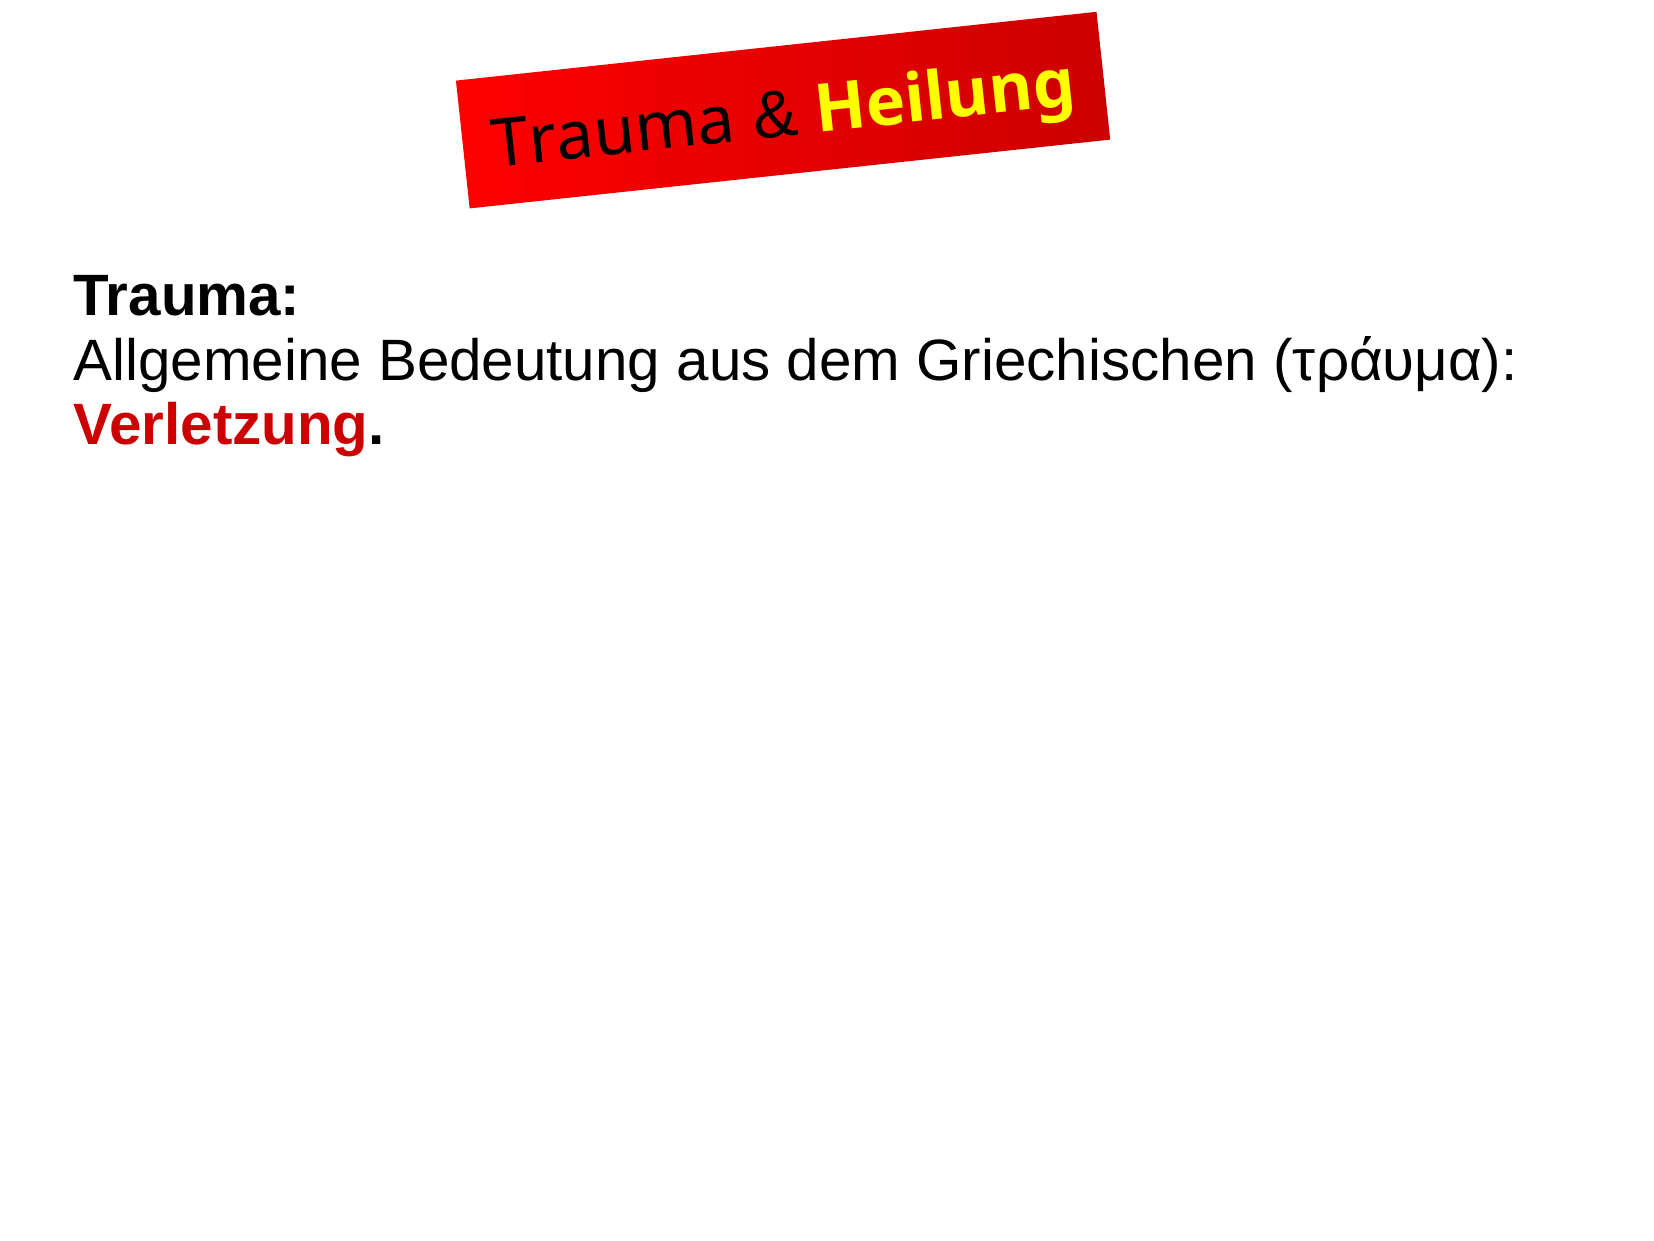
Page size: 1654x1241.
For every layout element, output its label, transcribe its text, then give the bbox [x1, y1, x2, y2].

text_box Trauma: Allgemeine Bedeutung aus dem Griechischen (τράυμα): Verletzung. [59, 254, 1536, 925]
title Trauma & Heilung [455, 11, 1111, 209]
